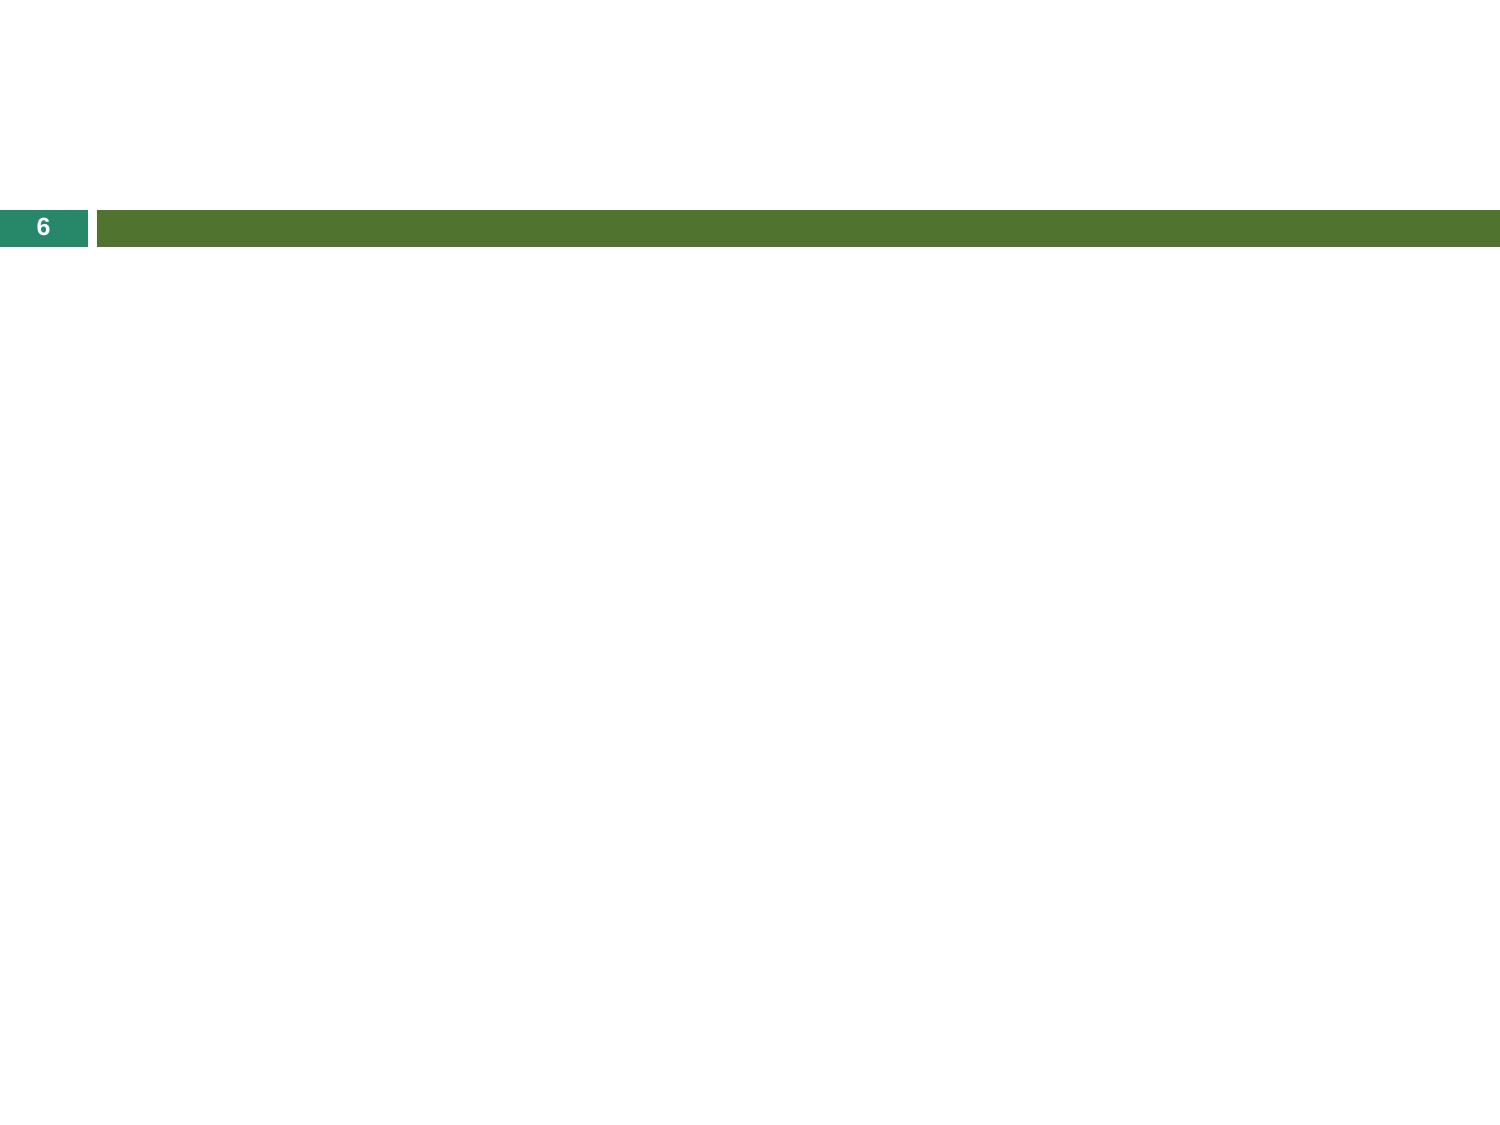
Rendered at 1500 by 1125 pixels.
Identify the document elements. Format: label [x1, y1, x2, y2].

text_box [0, 208, 88, 249]
